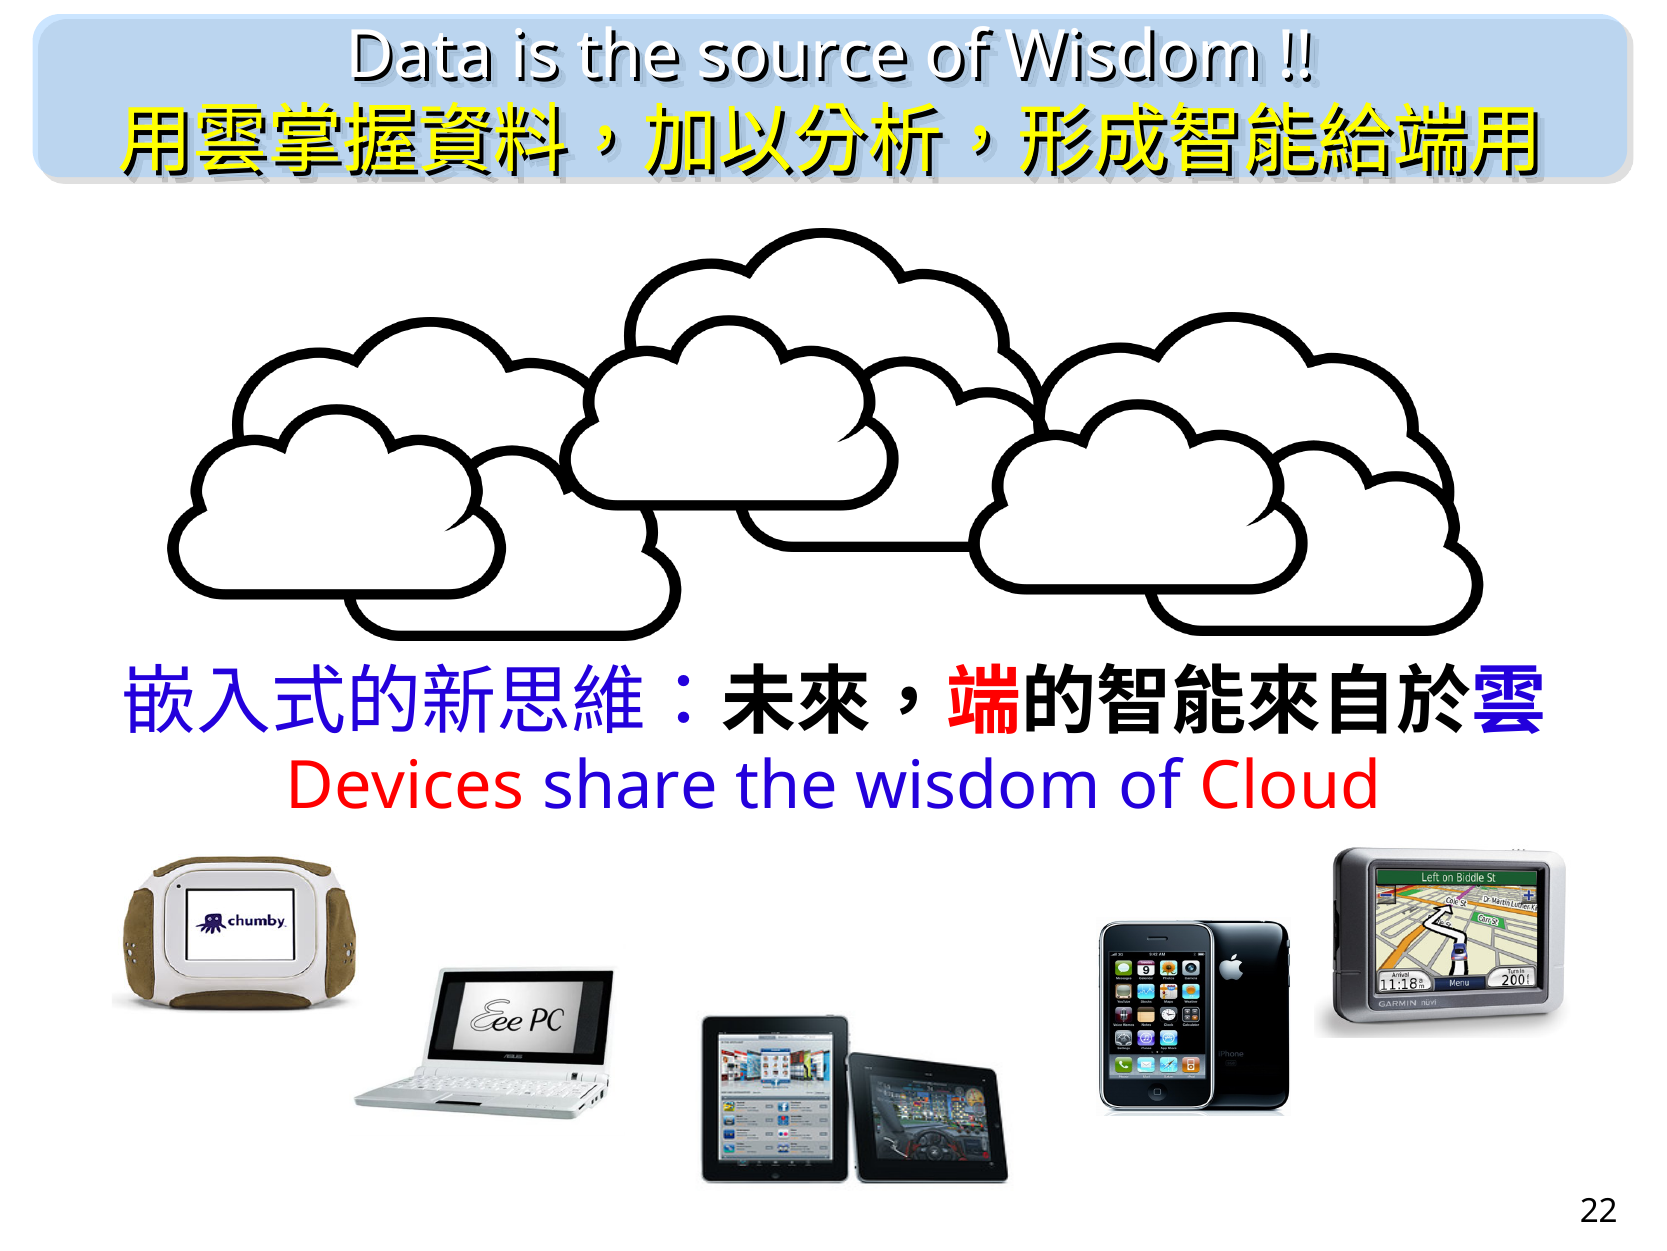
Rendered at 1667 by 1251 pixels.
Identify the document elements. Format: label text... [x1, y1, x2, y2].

picture [111, 858, 626, 1136]
text_box Data is the source of Wisdom !! 用雲掌握資料，加以分析，形成智能給端用 [32, 14, 1628, 178]
text_box 嵌入式的新思維：未來，端的智能來自於雲 Devices share the wisdom of Cloud [64, 644, 1603, 858]
picture [1096, 917, 1291, 1116]
picture [1314, 858, 1575, 1038]
picture [685, 1001, 1025, 1201]
picture [143, 212, 1506, 644]
